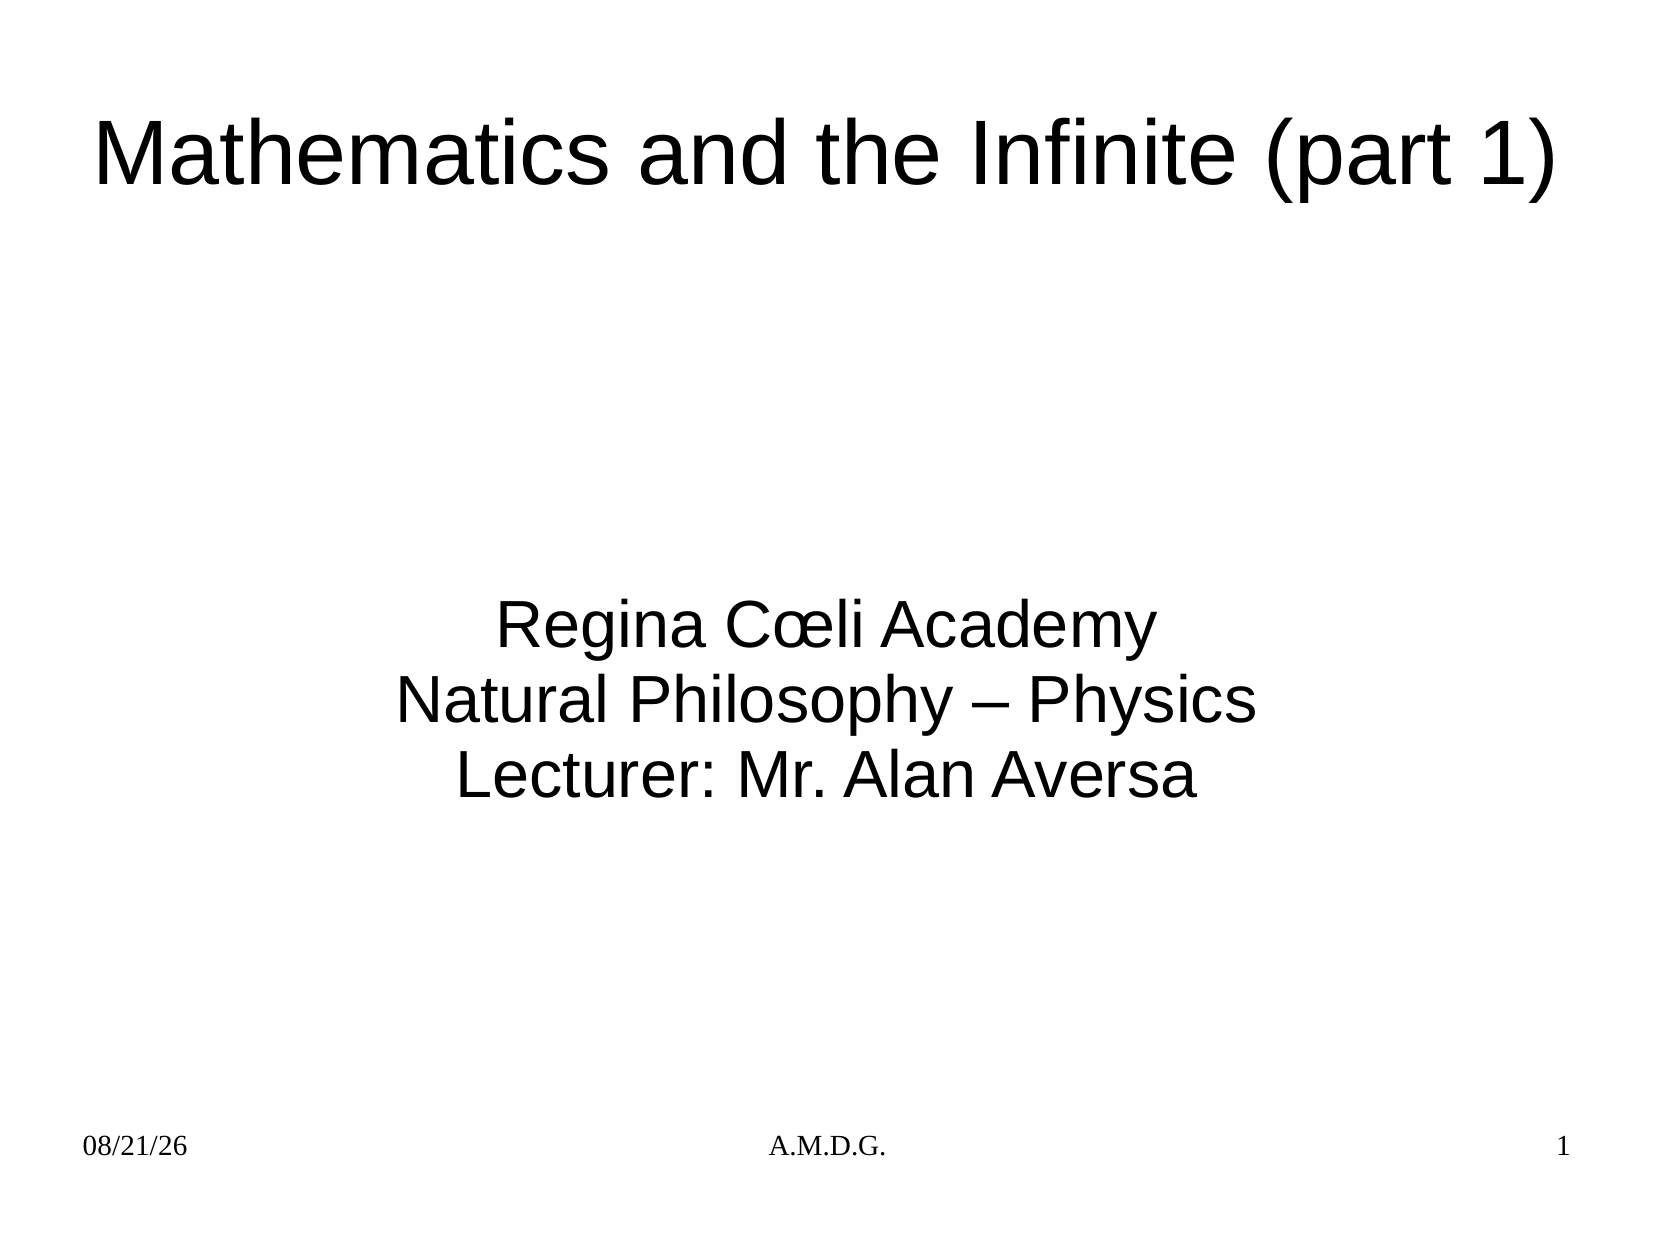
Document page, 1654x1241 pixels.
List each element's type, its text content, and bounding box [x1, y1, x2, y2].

title Mathematics and the Infinite (part 1) [82, 49, 1571, 257]
subtitle Regina Cœli Academy Natural Philosophy – Physics Lecturer: Mr. Alan Aversa [82, 290, 1571, 1109]
